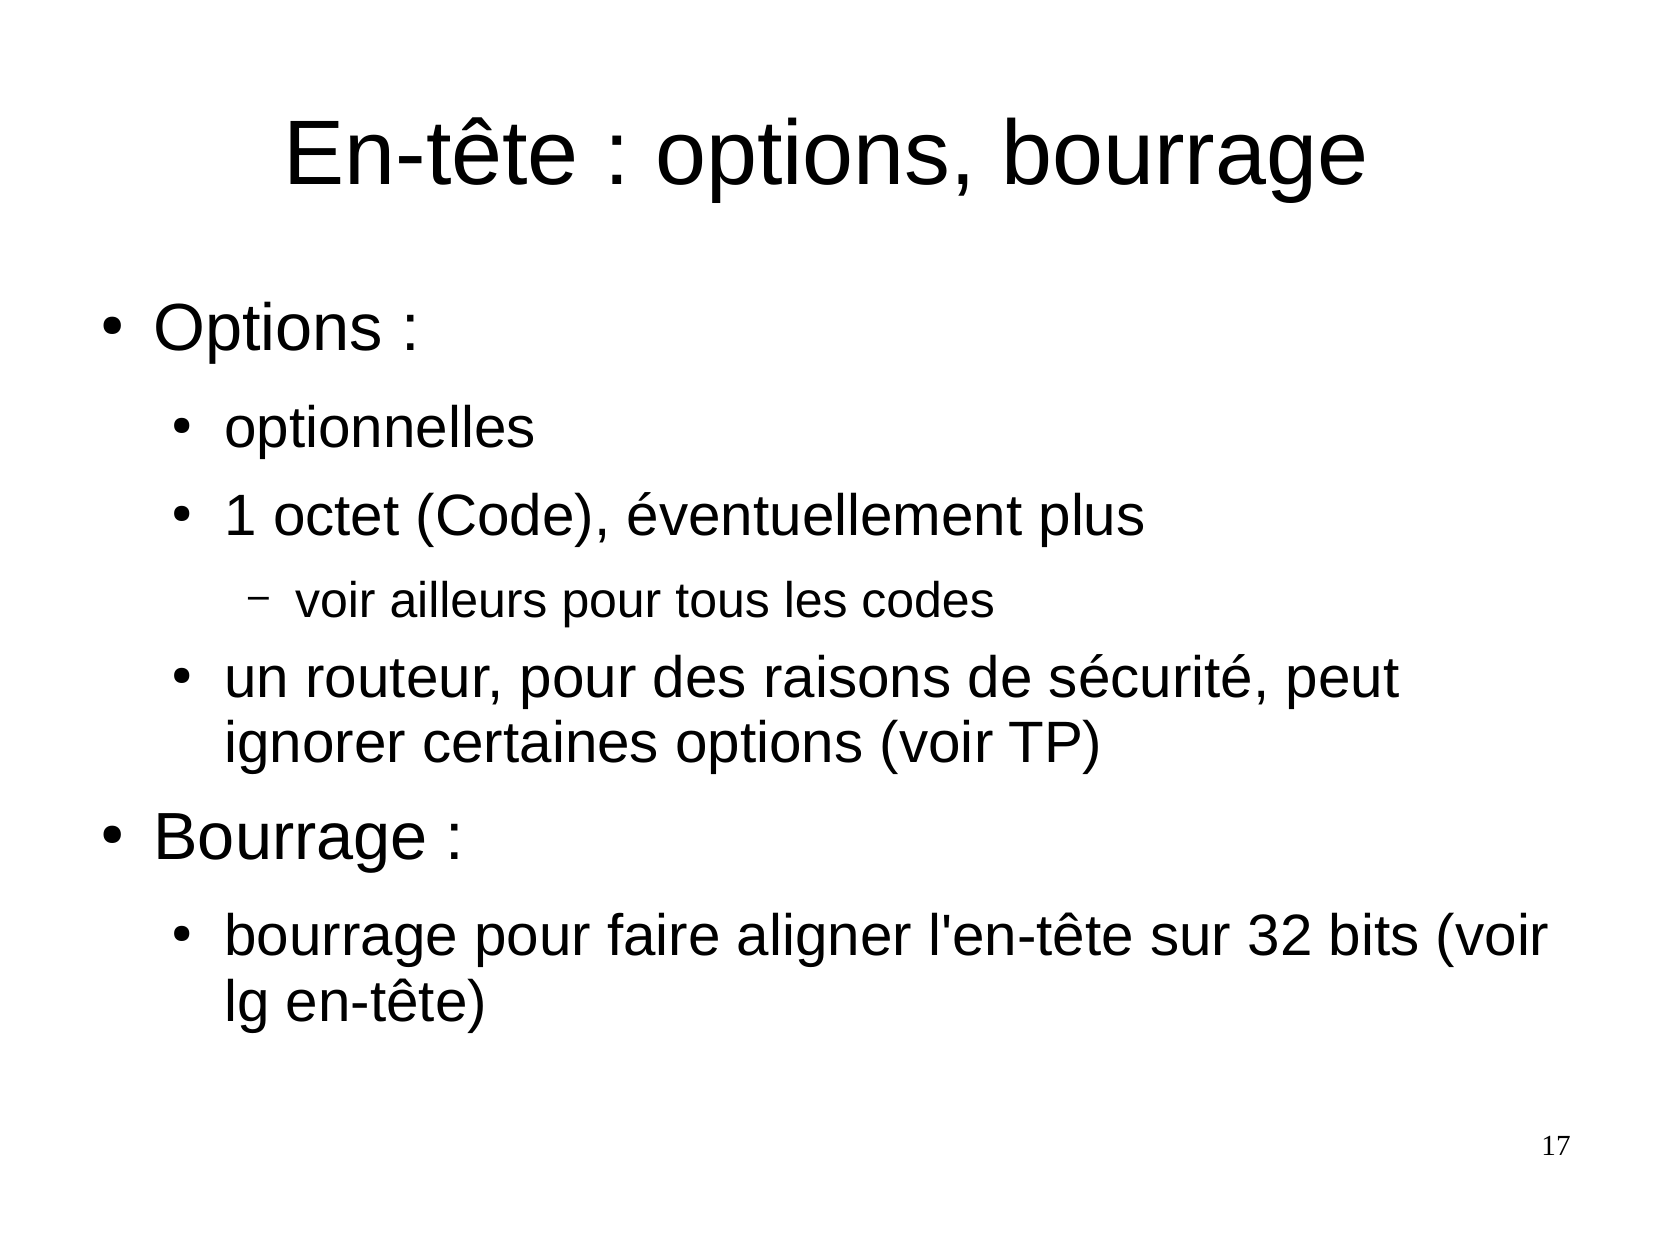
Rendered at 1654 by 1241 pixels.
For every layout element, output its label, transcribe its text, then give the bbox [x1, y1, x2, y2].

list Options : optionnelles 1 octet (Code), éventuellement plus voir ailleurs pour tous les codes un routeur, pour des raisons de sécurité, peut ignorer certaines options (voir TP) Bourrage : bourrage pour faire aligner l'en-tête sur 32 bits (voir lg en-tête) [82, 290, 1571, 1094]
title En-tête : options, bourrage [82, 49, 1571, 257]
